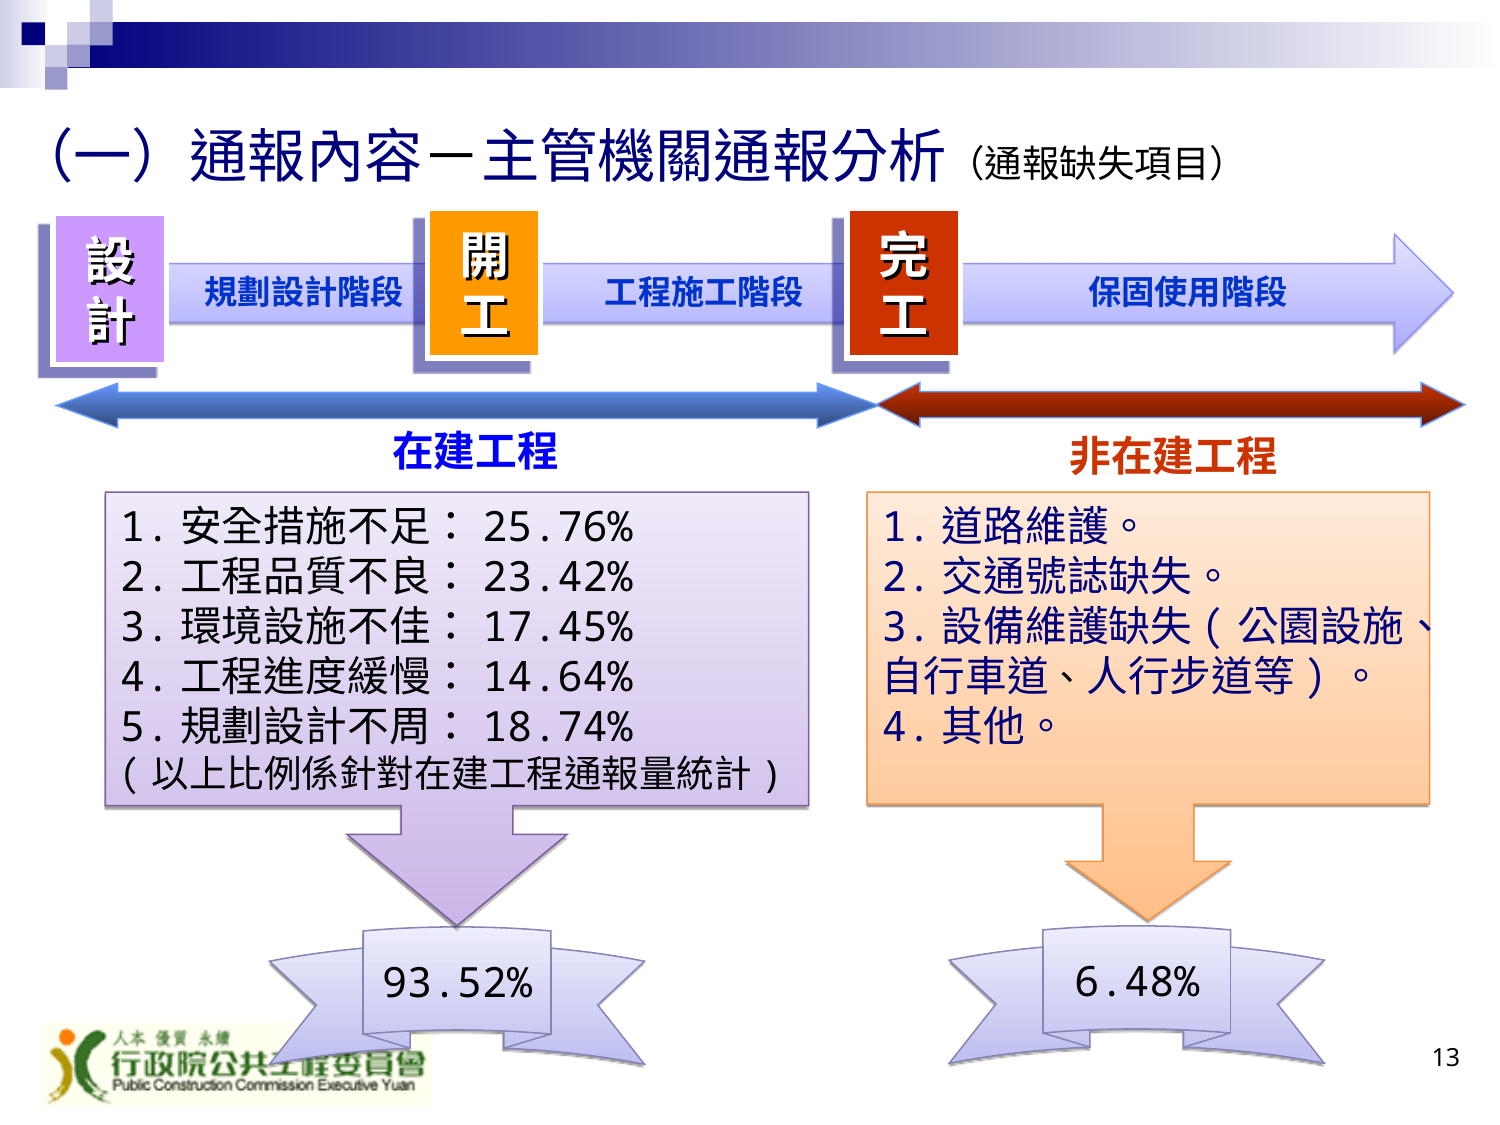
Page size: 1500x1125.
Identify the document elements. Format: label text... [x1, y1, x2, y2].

text_box 93.52% [269, 926, 645, 1065]
picture [41, 1023, 432, 1106]
text_box [56, 382, 1465, 428]
text_box 規劃設計階段 工程施工階段 保固使用階段 [541, 263, 846, 323]
text_box 非在建工程 [1054, 421, 1308, 488]
text_box <編號> [1124, 1007, 1476, 1083]
text_box 1.安全措施不足：25.76% 2.工程品質不良：23.42% 3.環境設施不佳：17.45% 4.工程進度緩慢：14.64% 5.規劃設計不周：18.74% (以上比例係針對在建工程通報量統計) [105, 492, 809, 926]
text_box 在建工程 [377, 416, 575, 483]
text_box 6.48% [949, 925, 1325, 1064]
text_box 規劃設計階段 工程施工階段 保固使用階段 [167, 263, 427, 323]
text_box 完 工 [846, 208, 961, 359]
text_box 1.道路維護。 2.交通號誌缺失。 3.設備維護缺失(公園設施、自行車道、人行步道等)。 4.其他。 [867, 492, 1430, 921]
text_box 規劃設計階段 工程施工階段 保固使用階段 [961, 234, 1454, 352]
title （一）通報內容－主管機關通報分析（通報缺失項目） [0, 89, 1447, 197]
text_box 開 工 [427, 208, 541, 359]
text_box 設 計 [53, 213, 167, 365]
